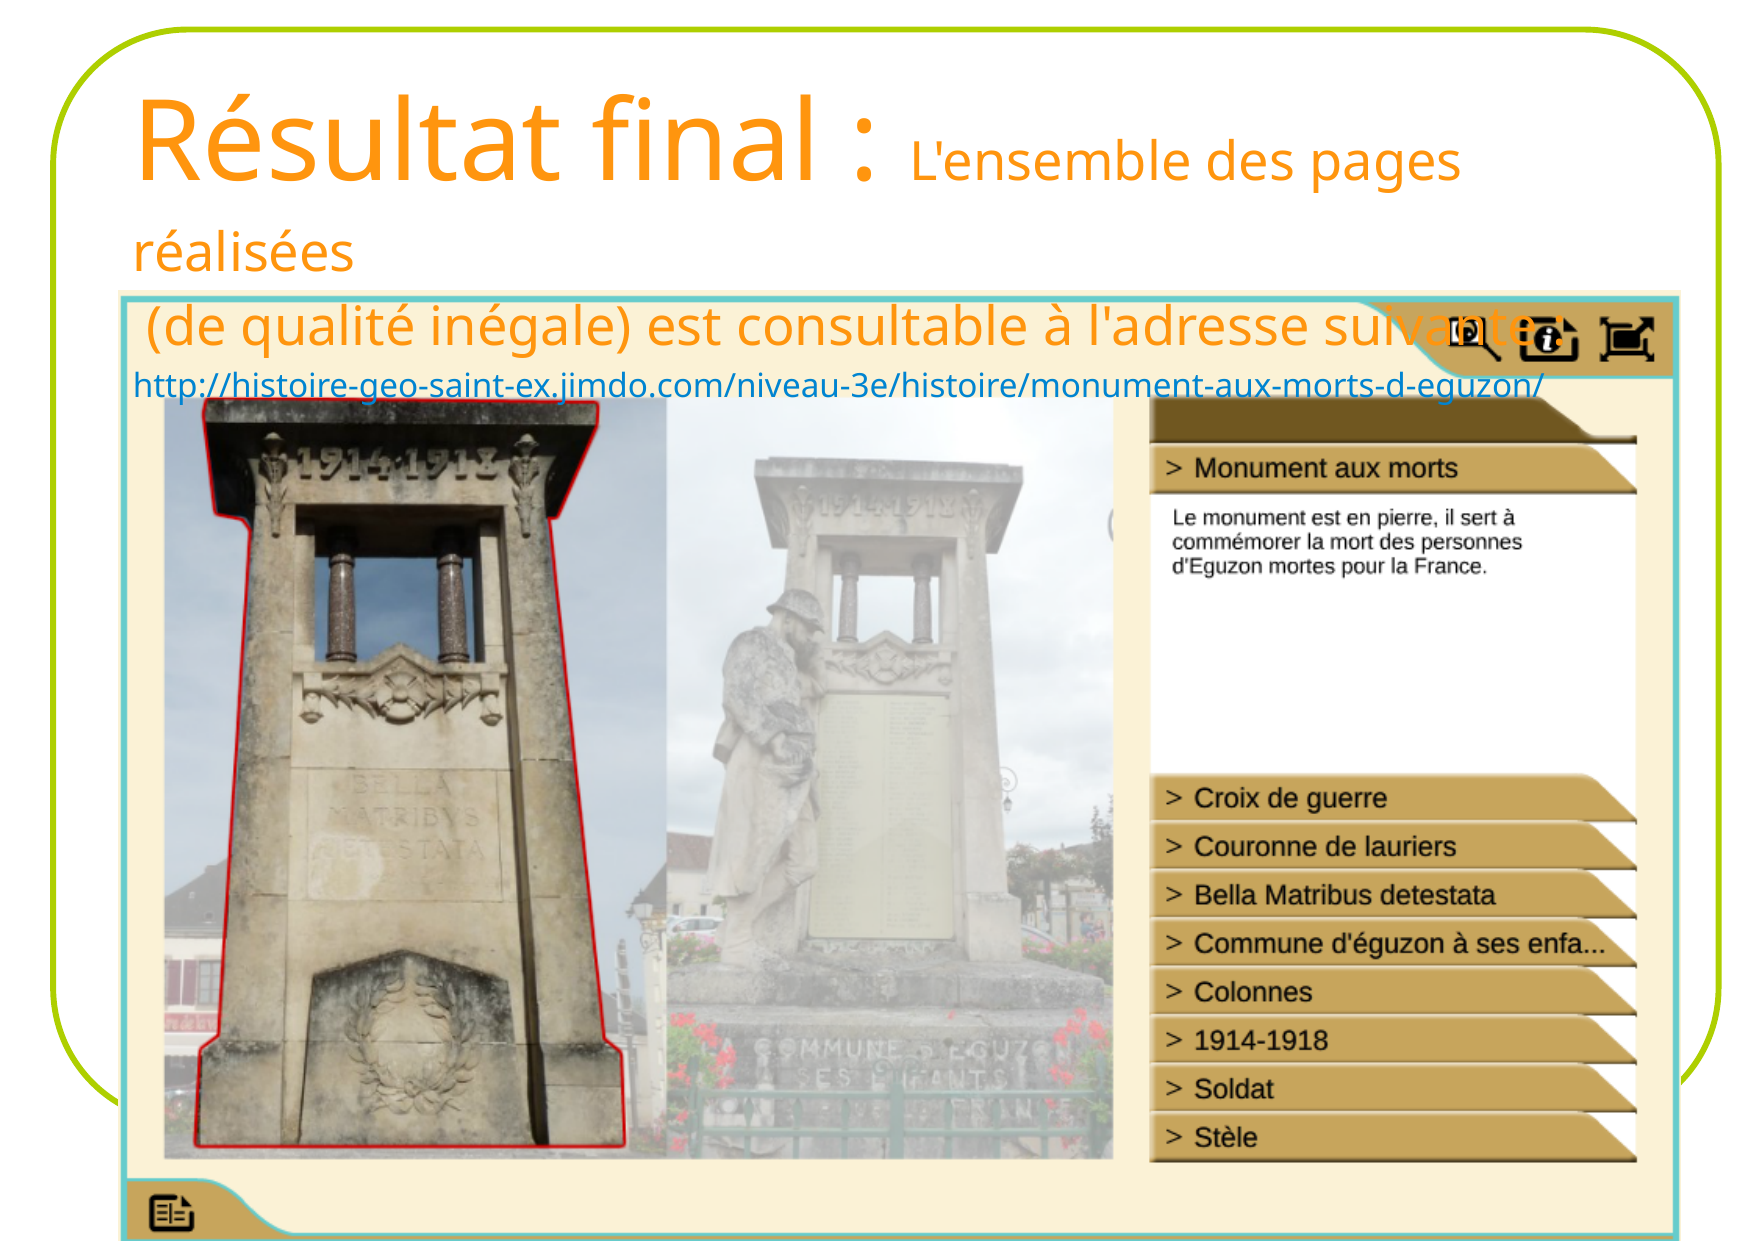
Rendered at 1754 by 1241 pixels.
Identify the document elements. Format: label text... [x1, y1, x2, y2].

text_box Résultat final : L'ensemble des pages réalisées (de qualité inégale) est consultable à l'adresse suivante : http://histoire-geo-saint-ex.jimdo.com/niveau-3e/histoire/monument-aux-morts-d-eguzon/ [118, 53, 1713, 350]
picture [118, 350, 1681, 1241]
